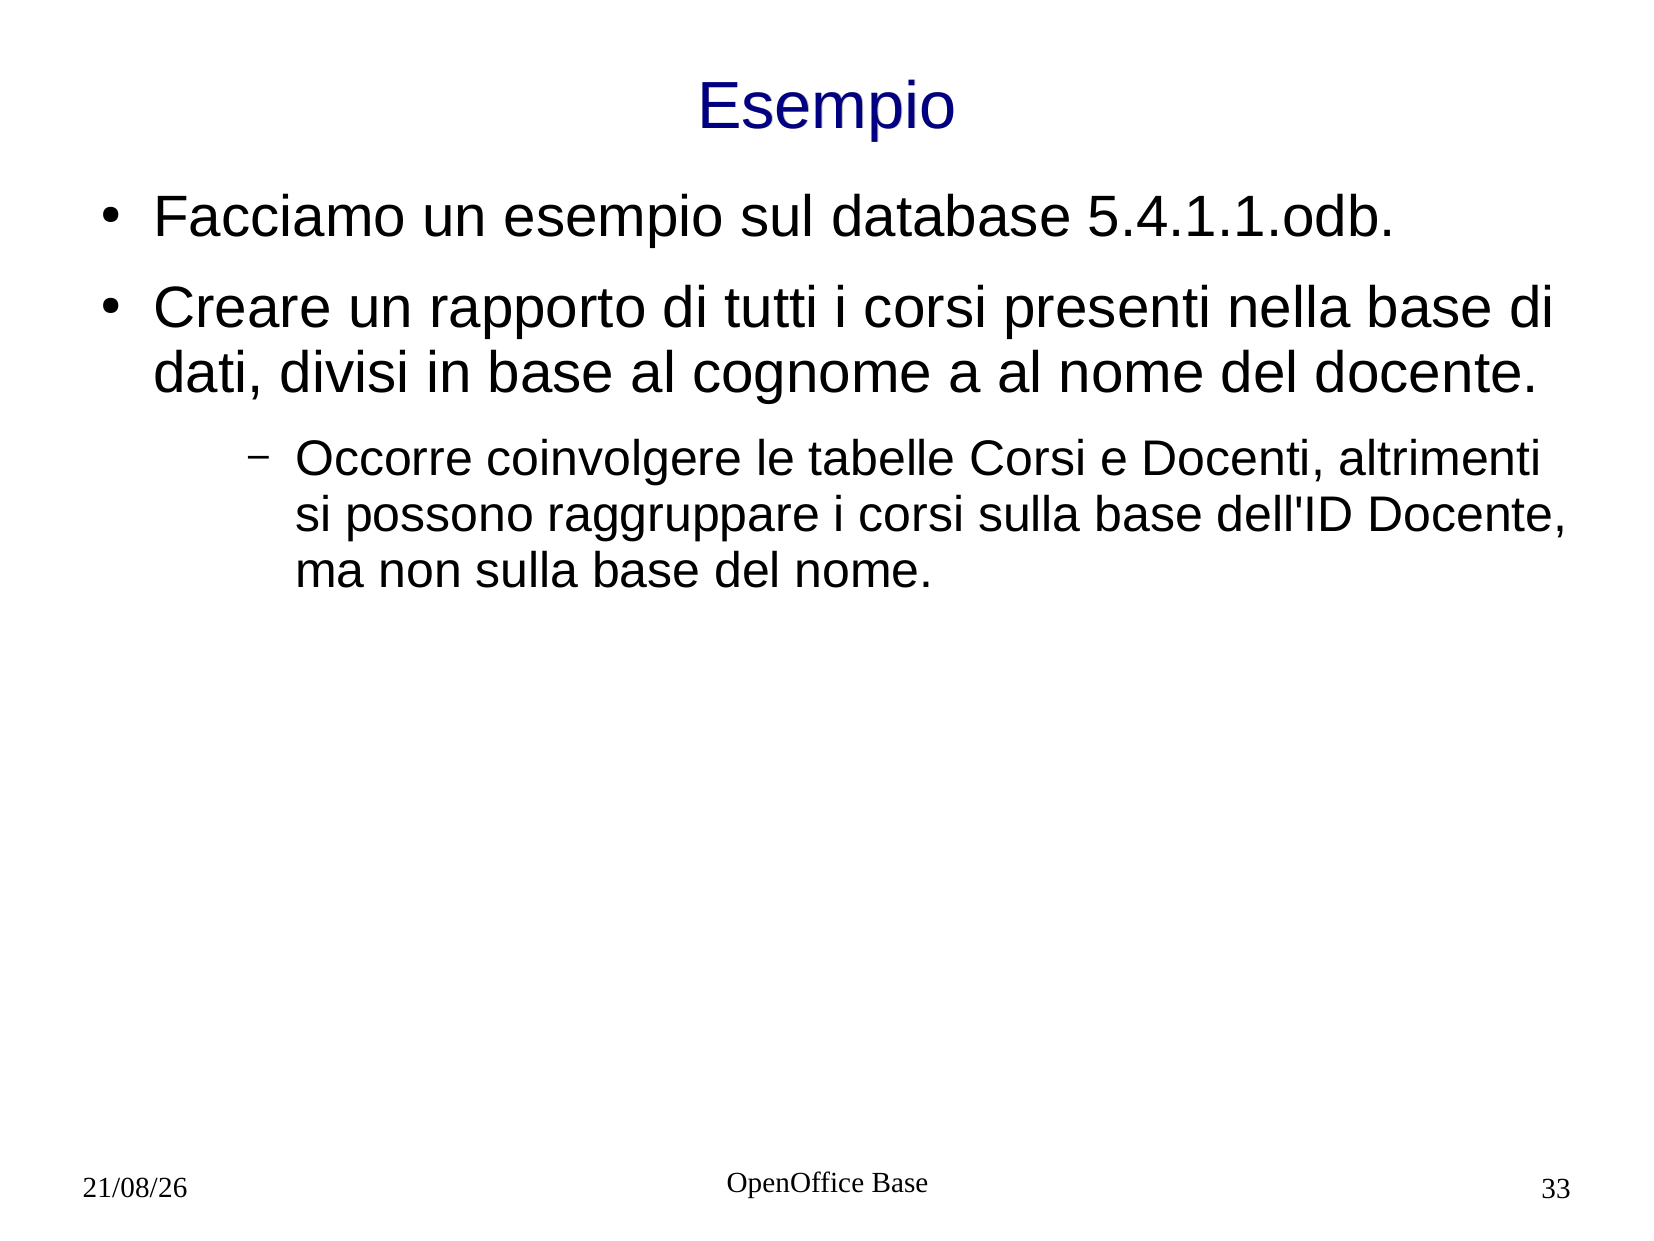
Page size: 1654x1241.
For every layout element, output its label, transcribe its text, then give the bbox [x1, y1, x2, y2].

list Facciamo un esempio sul database 5.4.1.1.odb. Creare un rapporto di tutti i corsi presenti nella base di dati, divisi in base al cognome a al nome del docente. Occorre coinvolgere le tabelle Corsi e Docenti, altrimenti si possono raggruppare i corsi sulla base dell'ID Docente, ma non sulla base del nome. [82, 183, 1571, 1153]
title Esempio [82, 49, 1571, 161]
